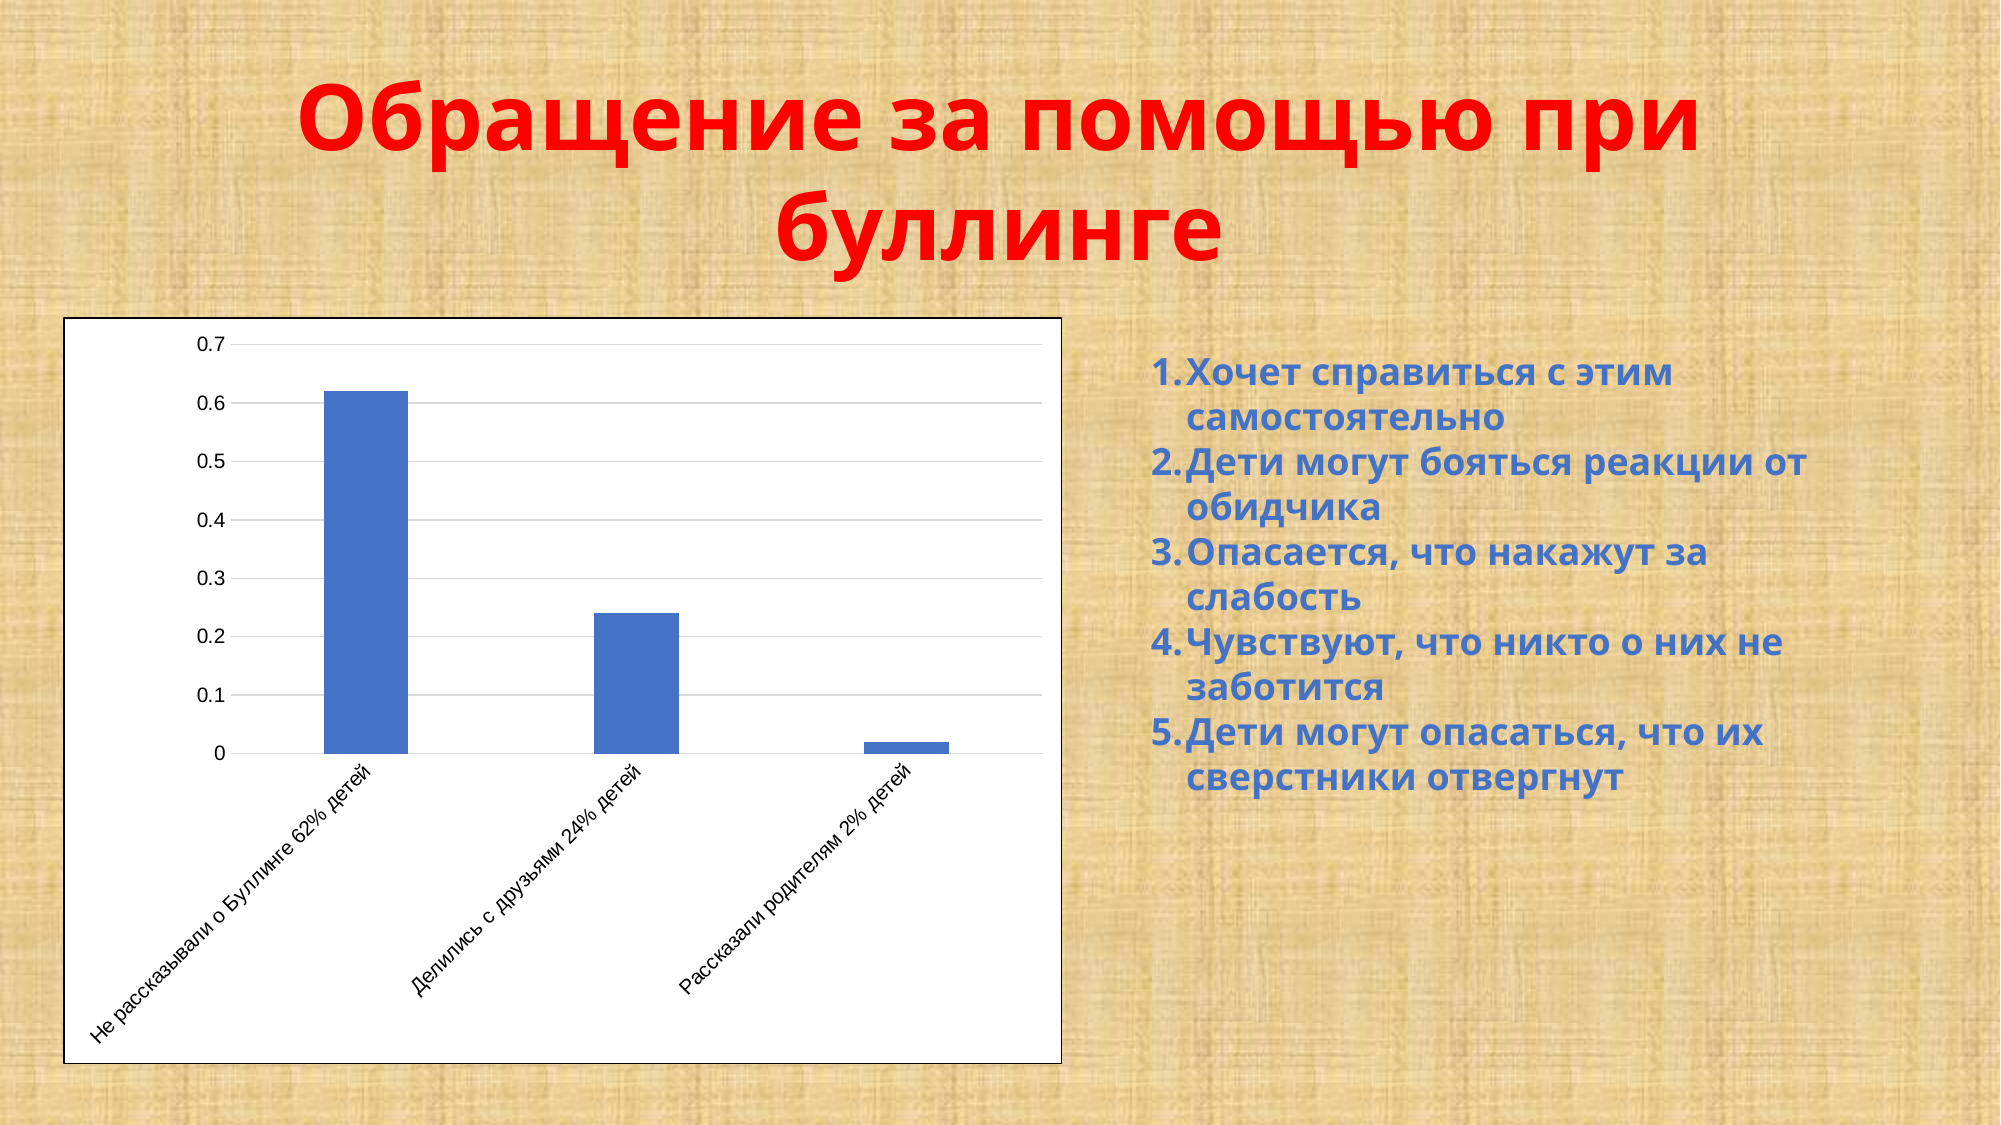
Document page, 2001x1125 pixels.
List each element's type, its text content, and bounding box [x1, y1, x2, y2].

text_box Обращение за помощью при буллинге [137, 59, 1863, 278]
picture [0, 0, 2001, 1125]
text_box Хочет справиться с этим самостоятельно Дети могут бояться реакции от обидчика Опасается, что накажут за слабость Чувствуют, что никто о них не заботится Дети могут опасаться, что их сверстники отвергнут [1136, 341, 1863, 956]
chart [63, 317, 1063, 1065]
